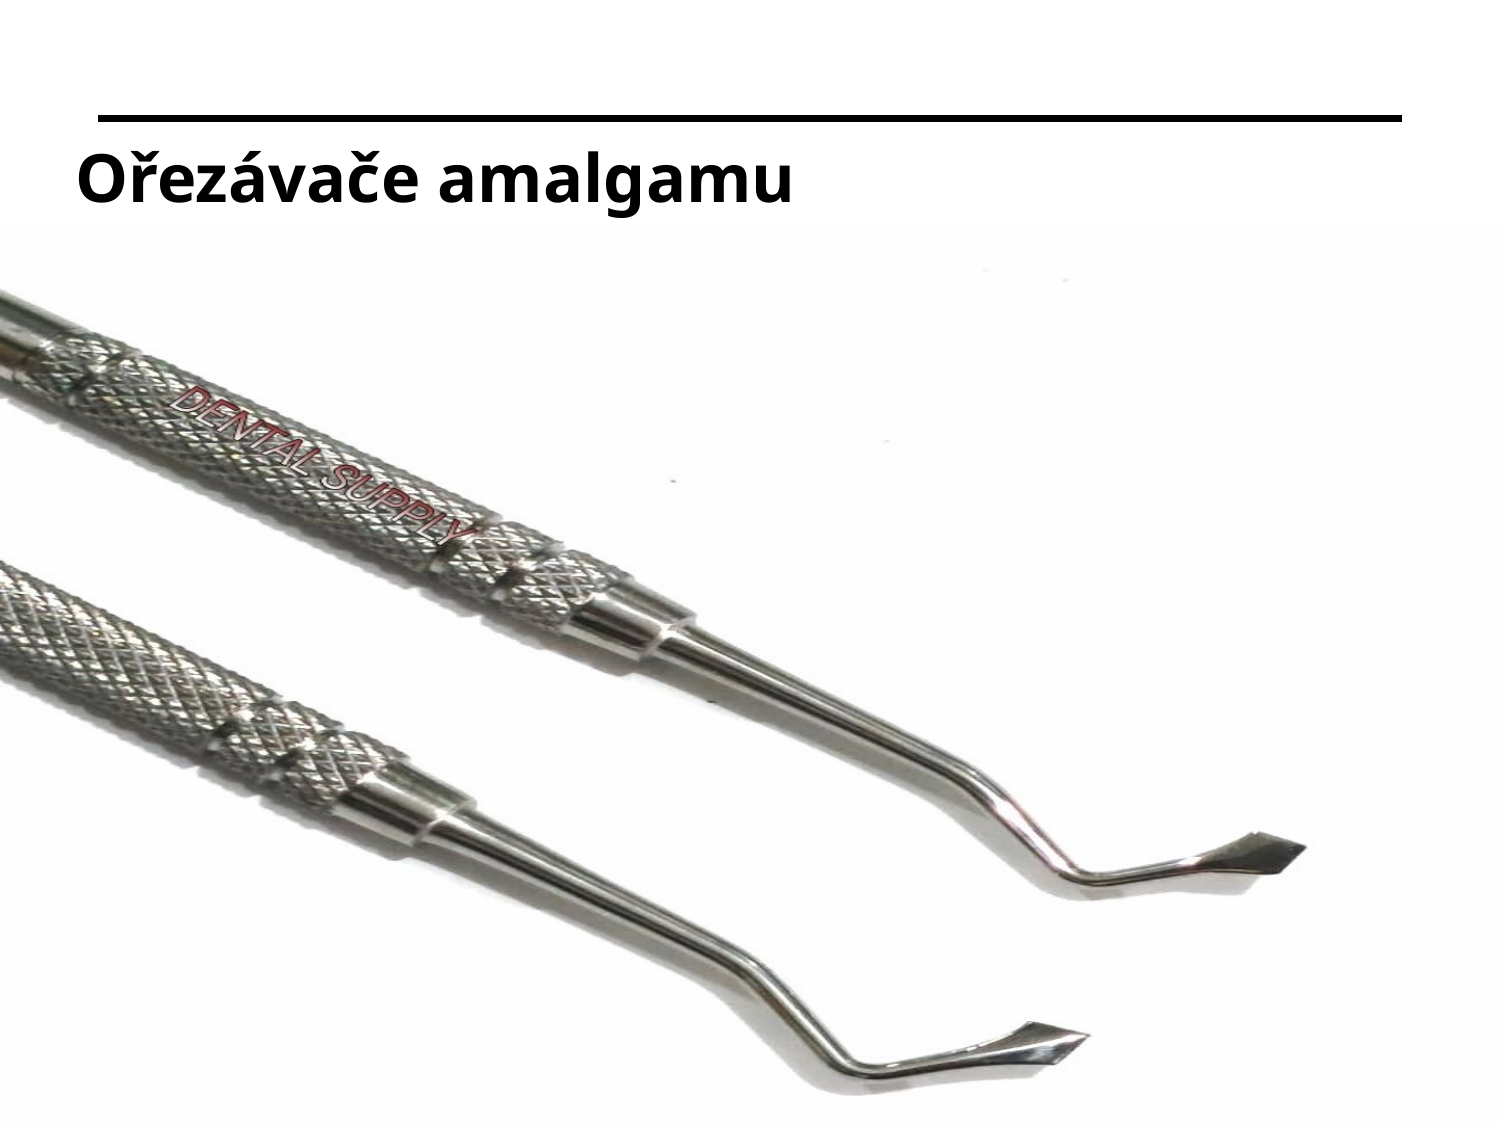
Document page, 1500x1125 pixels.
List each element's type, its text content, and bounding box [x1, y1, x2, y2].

title Ořezávače amalgamu [75, 82, 1425, 271]
picture [0, 224, 1500, 1125]
